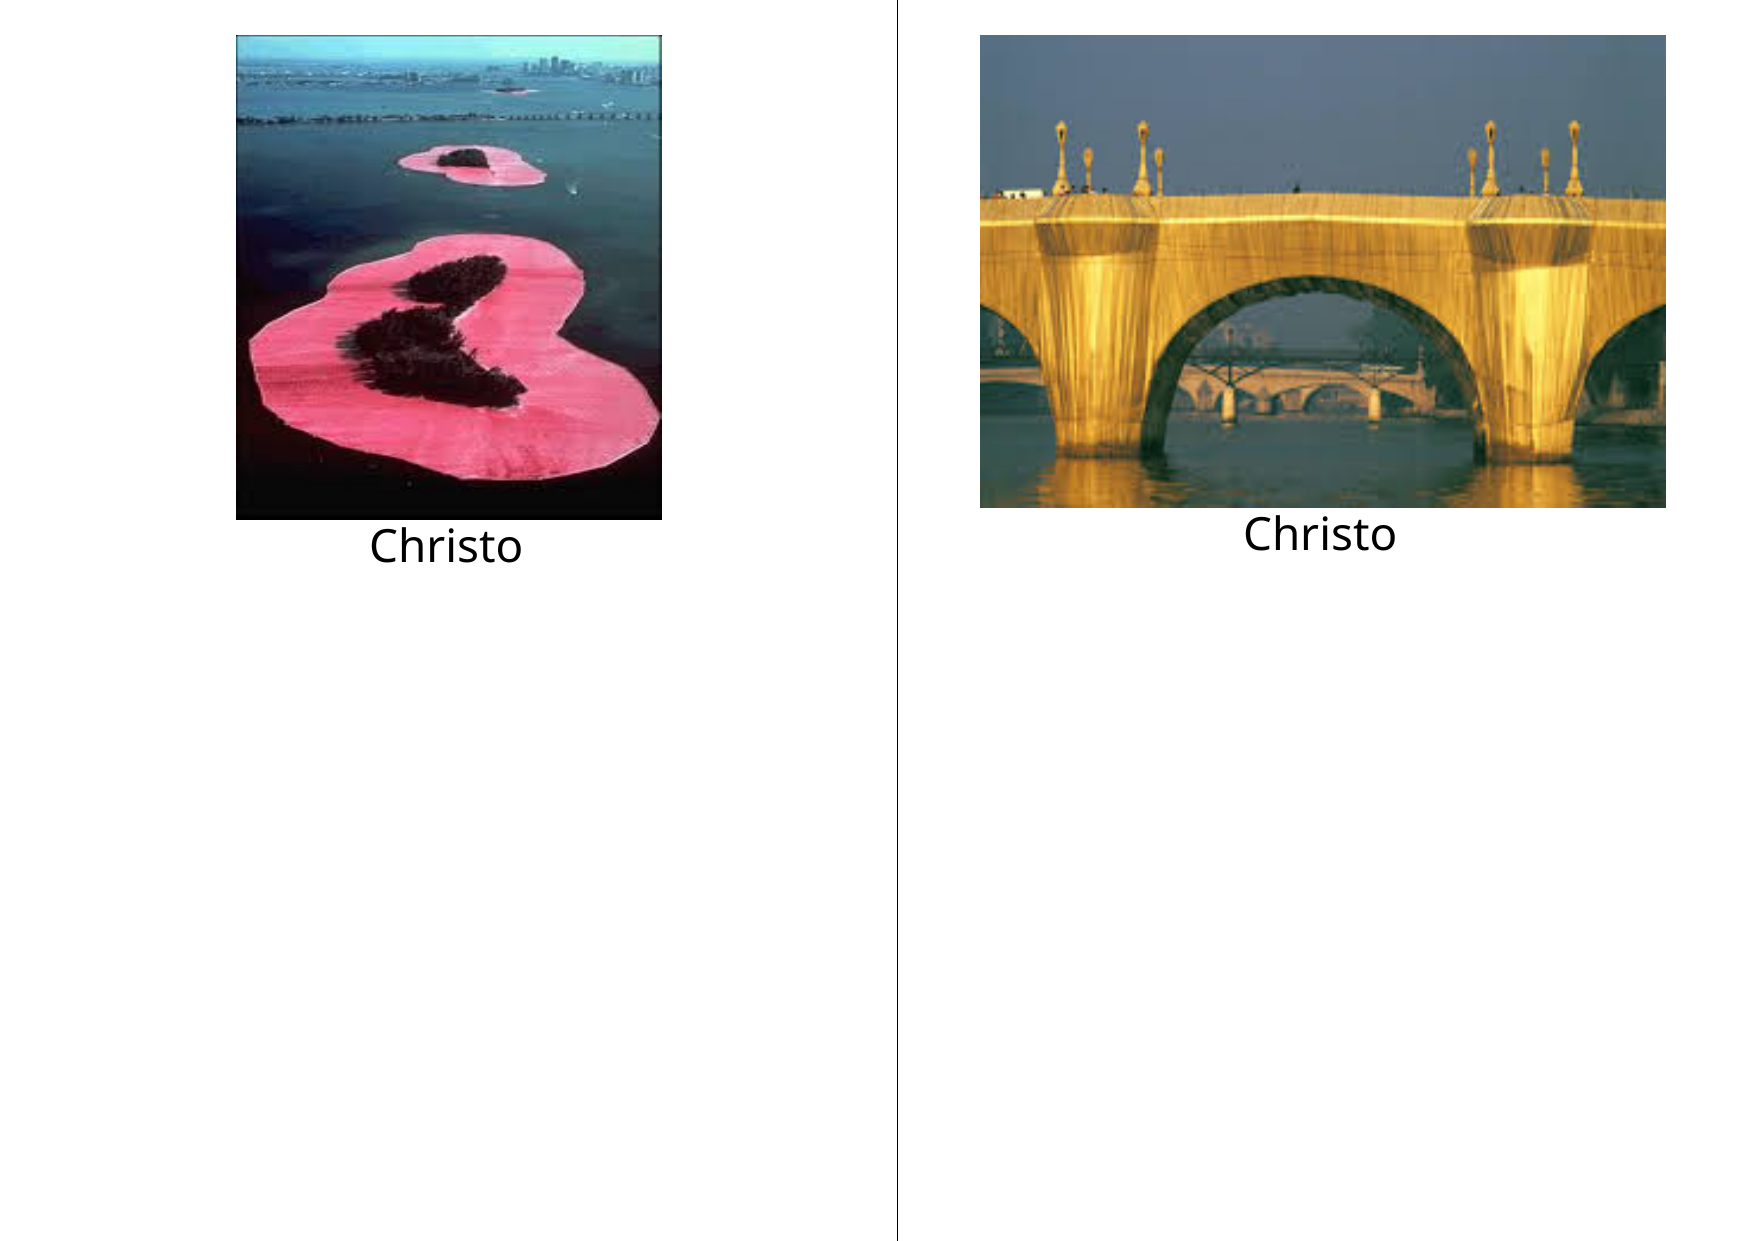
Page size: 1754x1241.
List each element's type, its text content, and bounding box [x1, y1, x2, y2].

text_box Christo [1228, 497, 1451, 567]
text_box Christo [354, 508, 577, 579]
picture [236, 35, 662, 520]
picture [980, 35, 1666, 508]
